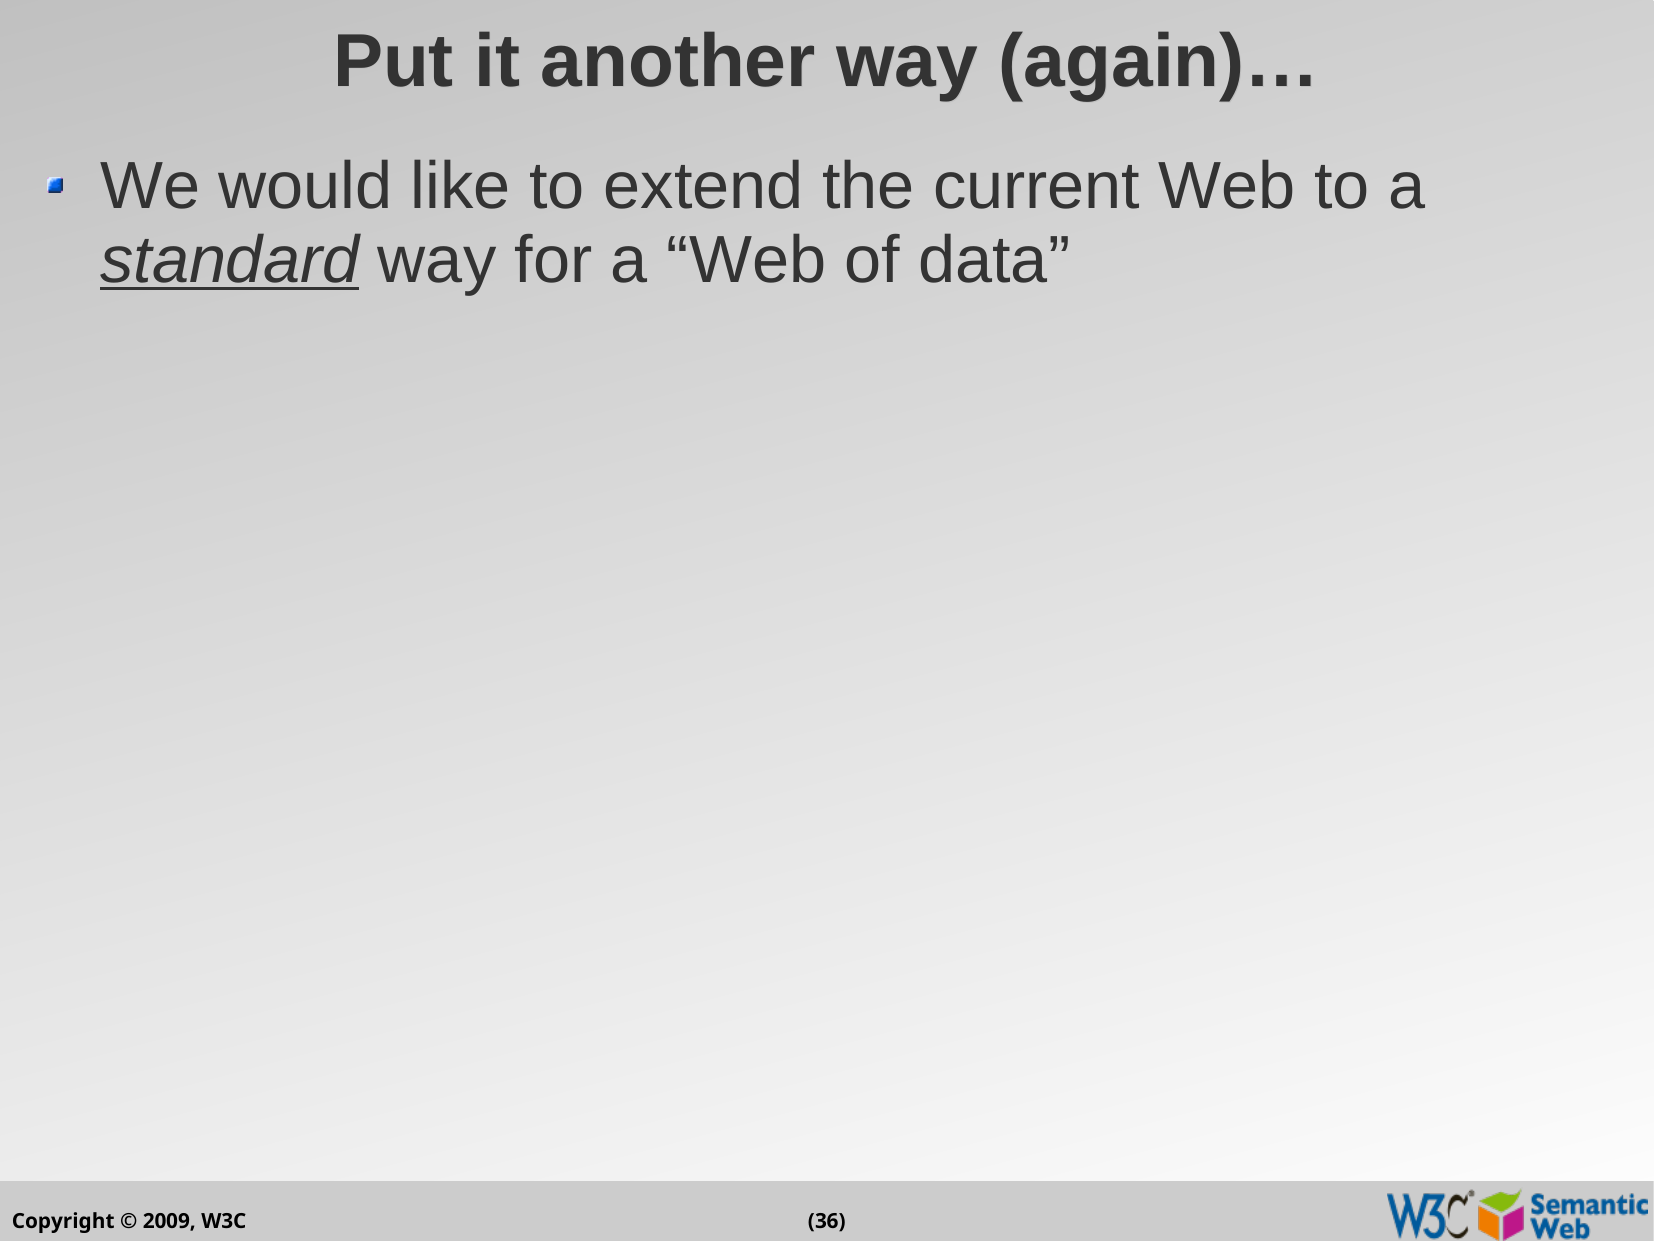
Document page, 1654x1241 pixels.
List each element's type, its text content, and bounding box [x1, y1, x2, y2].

title Put it another way (again)… [0, 0, 1654, 119]
list We would like to extend the current Web to a standard way for a “Web of data” [29, 147, 1624, 1134]
picture [1387, 1187, 1648, 1241]
